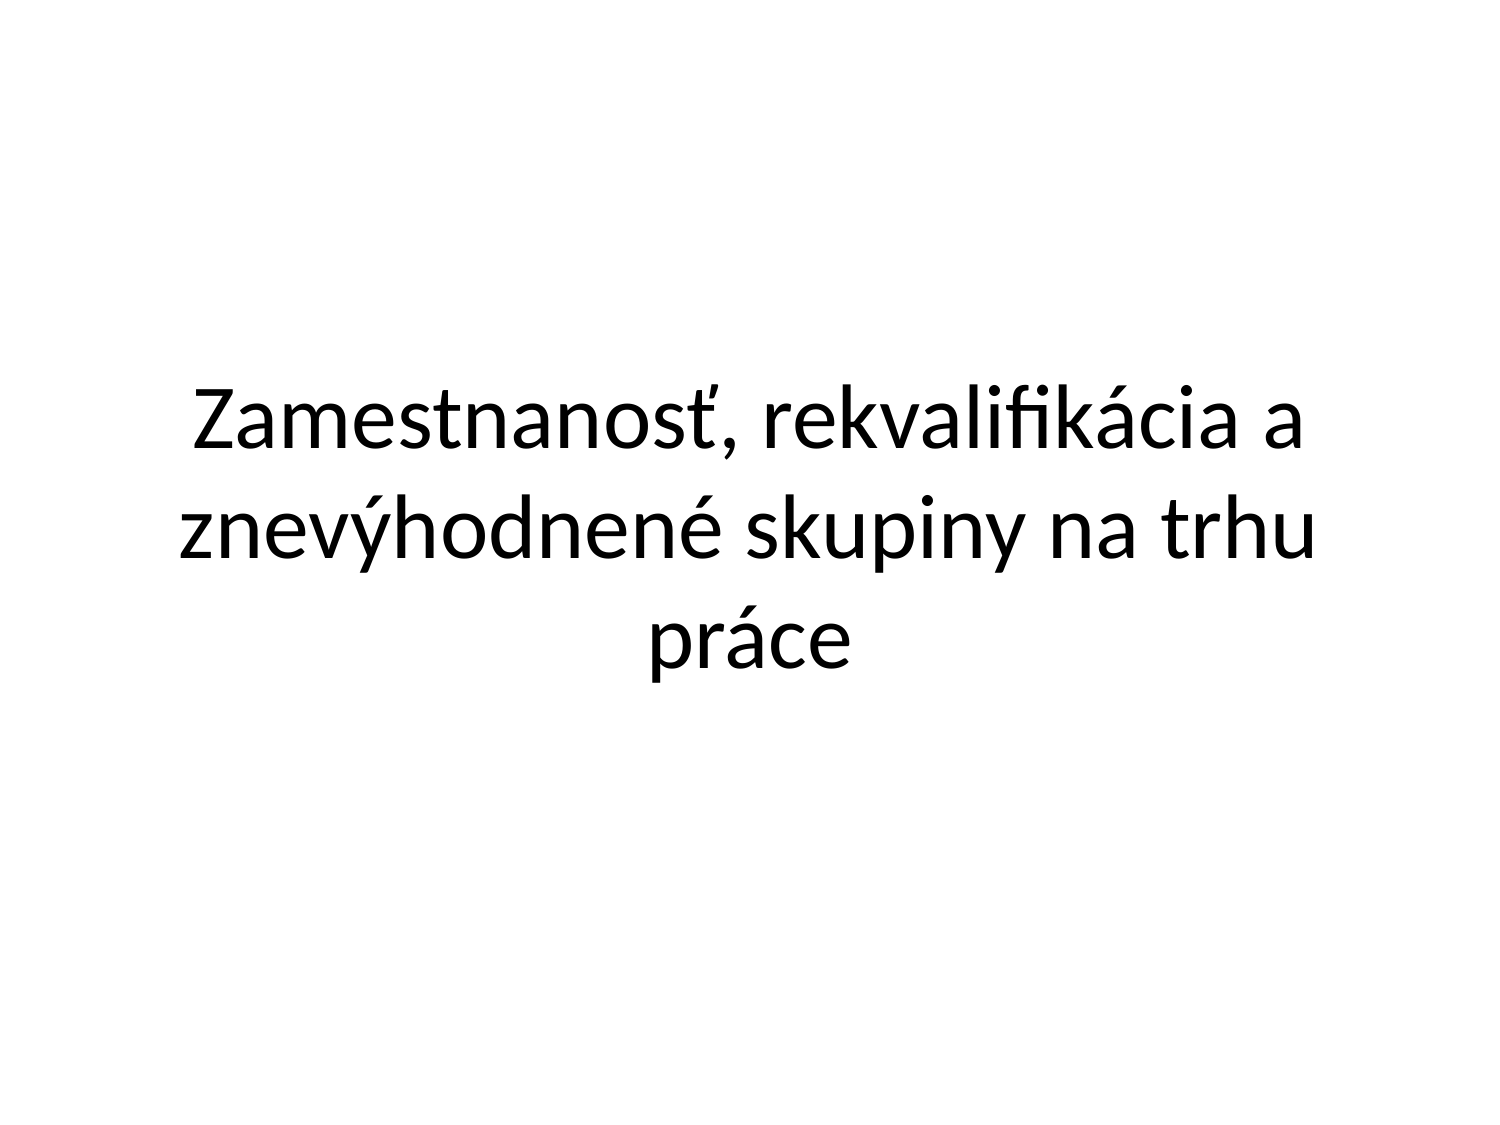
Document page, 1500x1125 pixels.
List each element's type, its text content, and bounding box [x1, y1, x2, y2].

title Zamestnanosť, rekvalifikácia a znevýhodnené skupiny na trhu práce [112, 349, 1388, 591]
